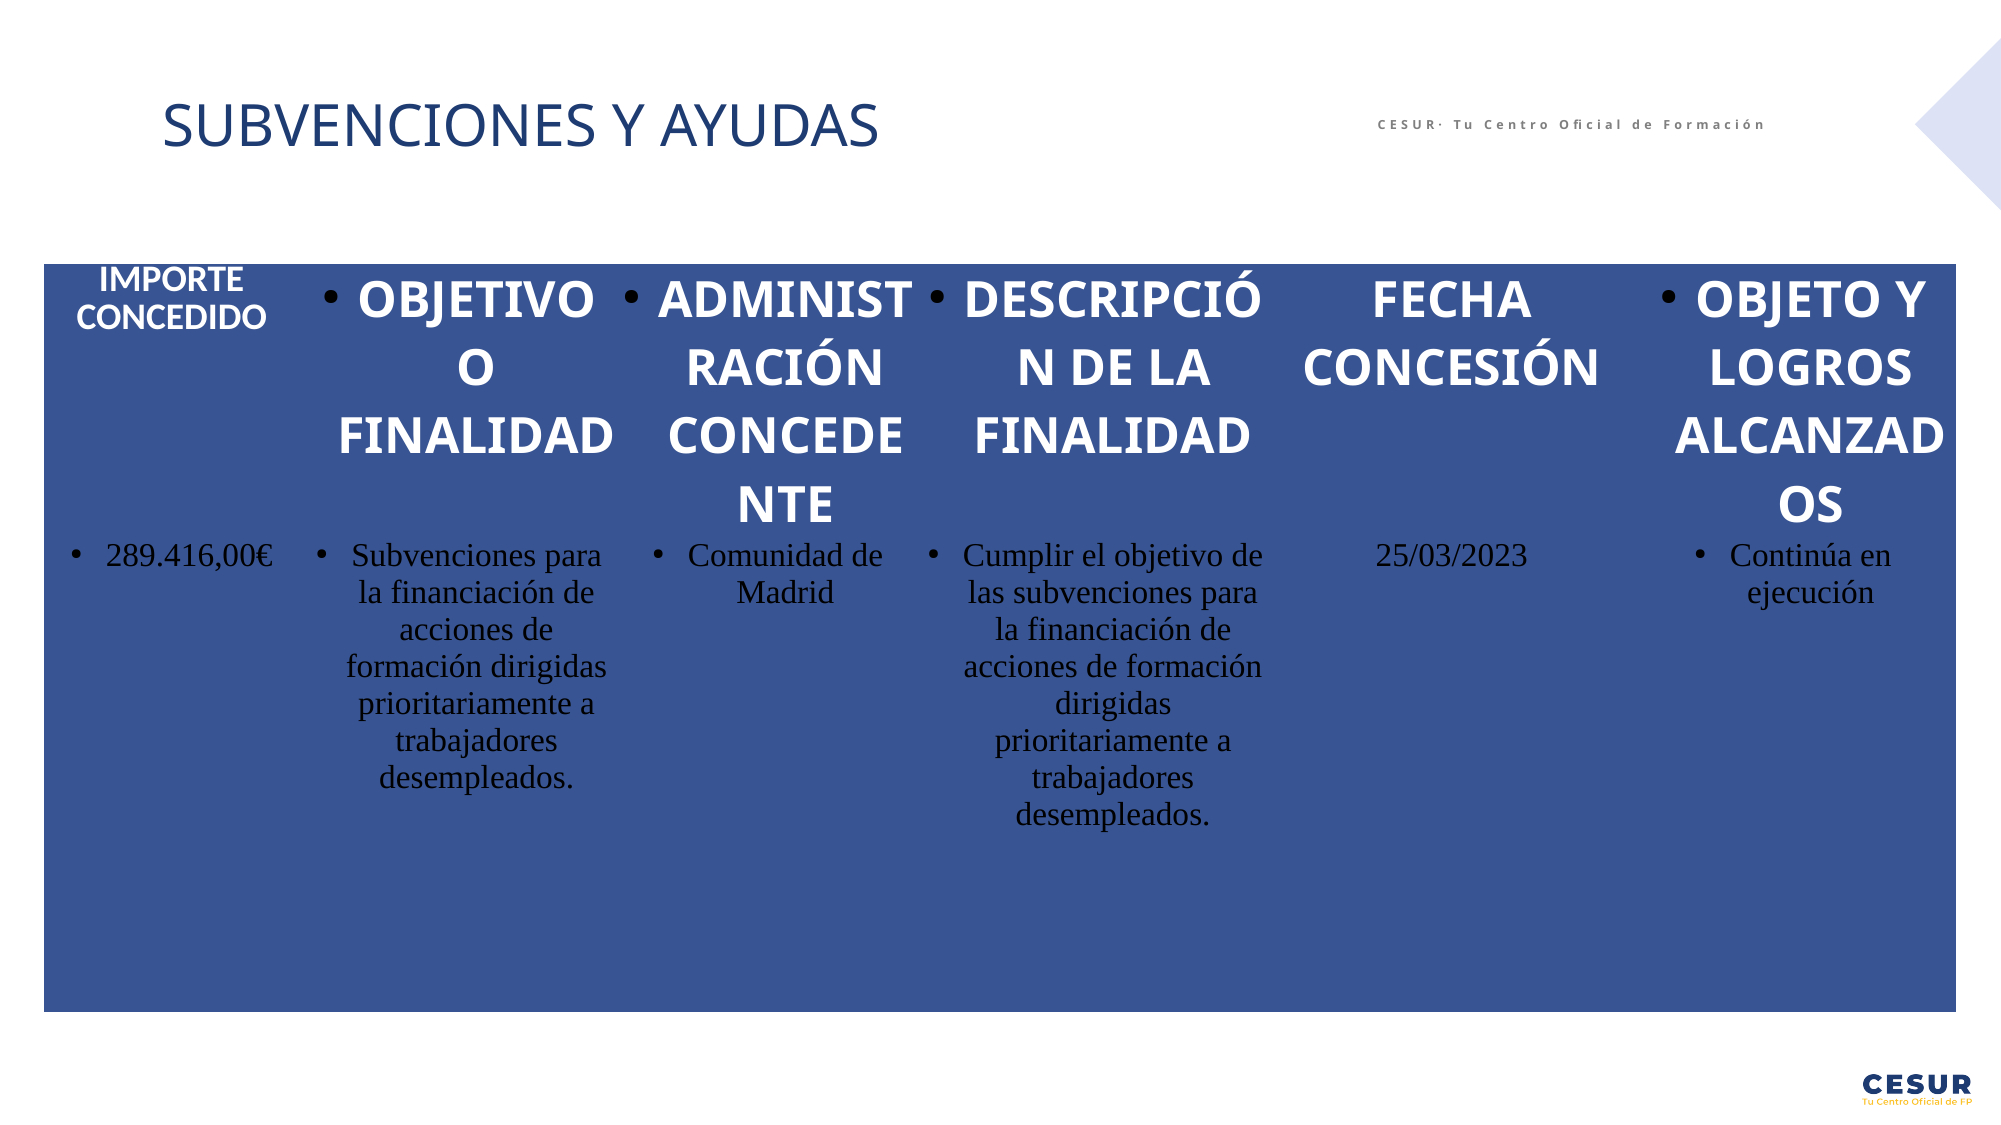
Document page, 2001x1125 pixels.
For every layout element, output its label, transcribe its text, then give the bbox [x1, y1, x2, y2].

title SUBVENCIONES Y AYUDAS [147, 88, 1103, 165]
table_header FECHA CONCESIÓN [1274, 264, 1630, 537]
table_header OBJETO Y LOGROS ALCANZADOS [1630, 264, 1956, 537]
table_cell Continúa en ejecución [1630, 537, 1956, 1012]
table_header DESCRIPCIÓN DE LA FINALIDAD [917, 264, 1274, 537]
table_header IMPORTE CONCEDIDO [44, 264, 300, 537]
table_cell Comunidad de Madrid [618, 537, 917, 1012]
table_cell Cumplir el objetivo de las subvenciones para la financiación de acciones de formación dirigidas prioritariamente a trabajadores desempleados. [917, 537, 1274, 1012]
table_cell Subvenciones para la financiación de acciones de formación dirigidas prioritariamente a trabajadores desempleados. [300, 537, 618, 1012]
table_cell 25/03/2023 [1274, 537, 1630, 1012]
table_cell 289.416,00€ [44, 537, 300, 1012]
table_header OBJETIVO O FINALIDAD [300, 264, 618, 537]
table_header ADMINISTRACIÓN CONCEDENTE [618, 264, 917, 537]
